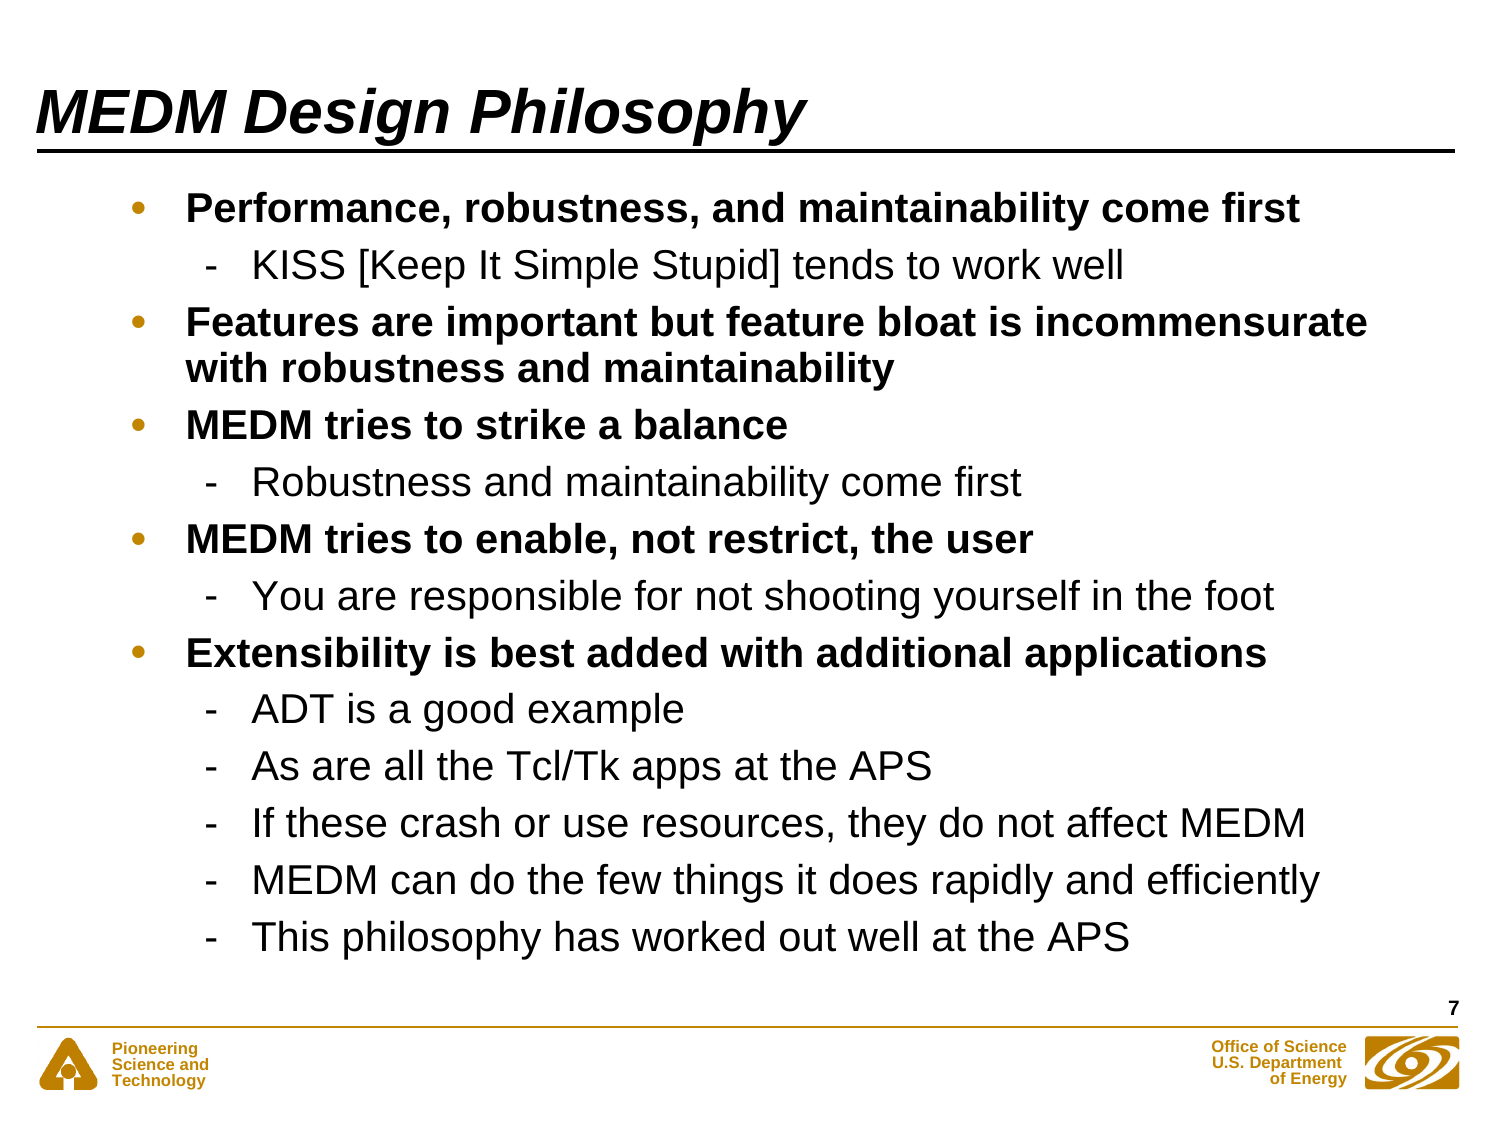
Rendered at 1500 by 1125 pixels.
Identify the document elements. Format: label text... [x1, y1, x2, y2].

list Performance, robustness, and maintainability come first KISS [Keep It Simple Stupid] tends to work well Features are important but feature bloat is incommensurate with robustness and maintainability MEDM tries to strike a balance Robustness and maintainability come first MEDM tries to enable, not restrict, the user You are responsible for not shooting yourself in the foot Extensibility is best added with additional applications ADT is a good example As are all the Tcl/Tk apps at the APS If these crash or use resources, they do not affect MEDM MEDM can do the few things it does rapidly and efficiently This philosophy has worked out well at the APS [114, 177, 1459, 1012]
title MEDM Design Philosophy [21, 75, 1459, 154]
picture [35, 1034, 101, 1094]
picture [1362, 1032, 1463, 1093]
